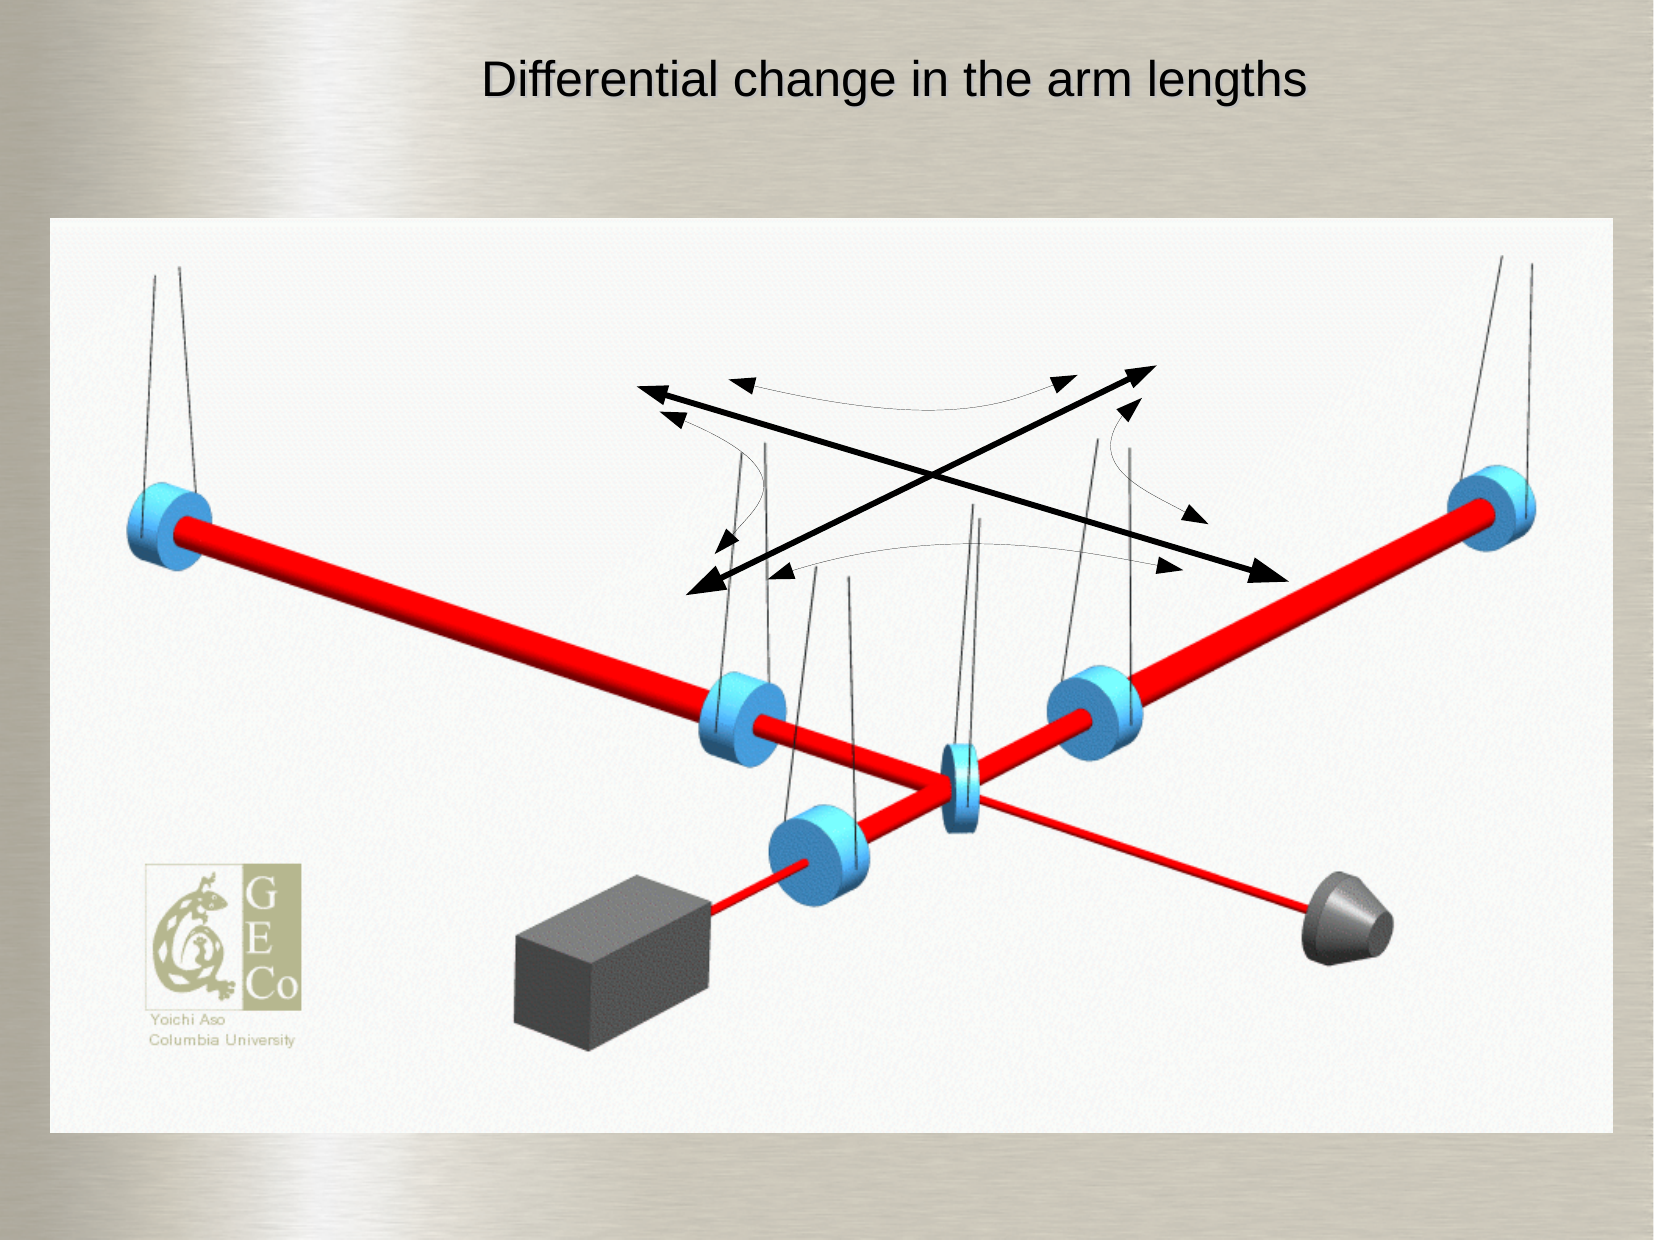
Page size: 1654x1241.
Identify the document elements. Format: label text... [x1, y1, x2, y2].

picture [0, 0, 1654, 1240]
text_box Differential change in the arm lengths [466, 43, 1306, 115]
